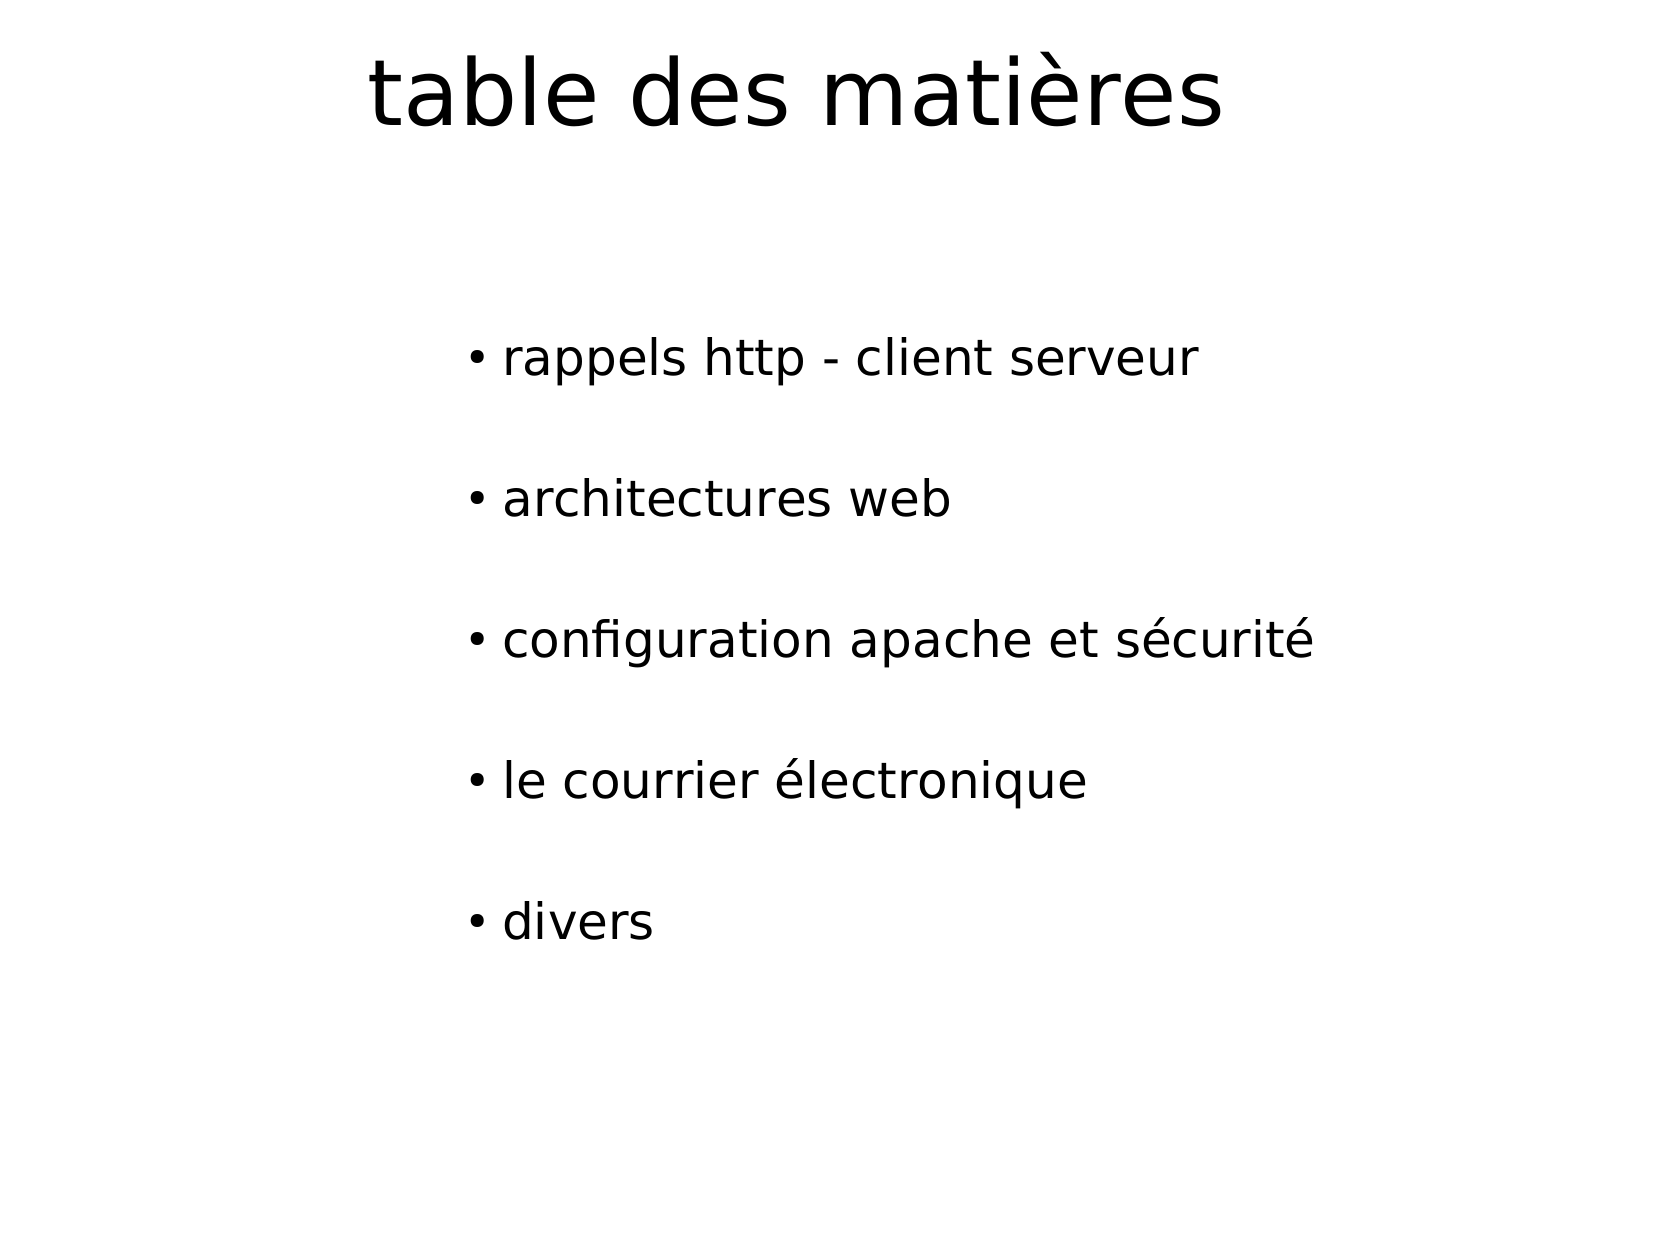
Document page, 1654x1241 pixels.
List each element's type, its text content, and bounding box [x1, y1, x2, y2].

title table des matières [106, 30, 1488, 156]
text_box rappels http - client serveur architectures web configuration apache et sécurité le courrier électronique divers [468, 329, 1340, 1158]
